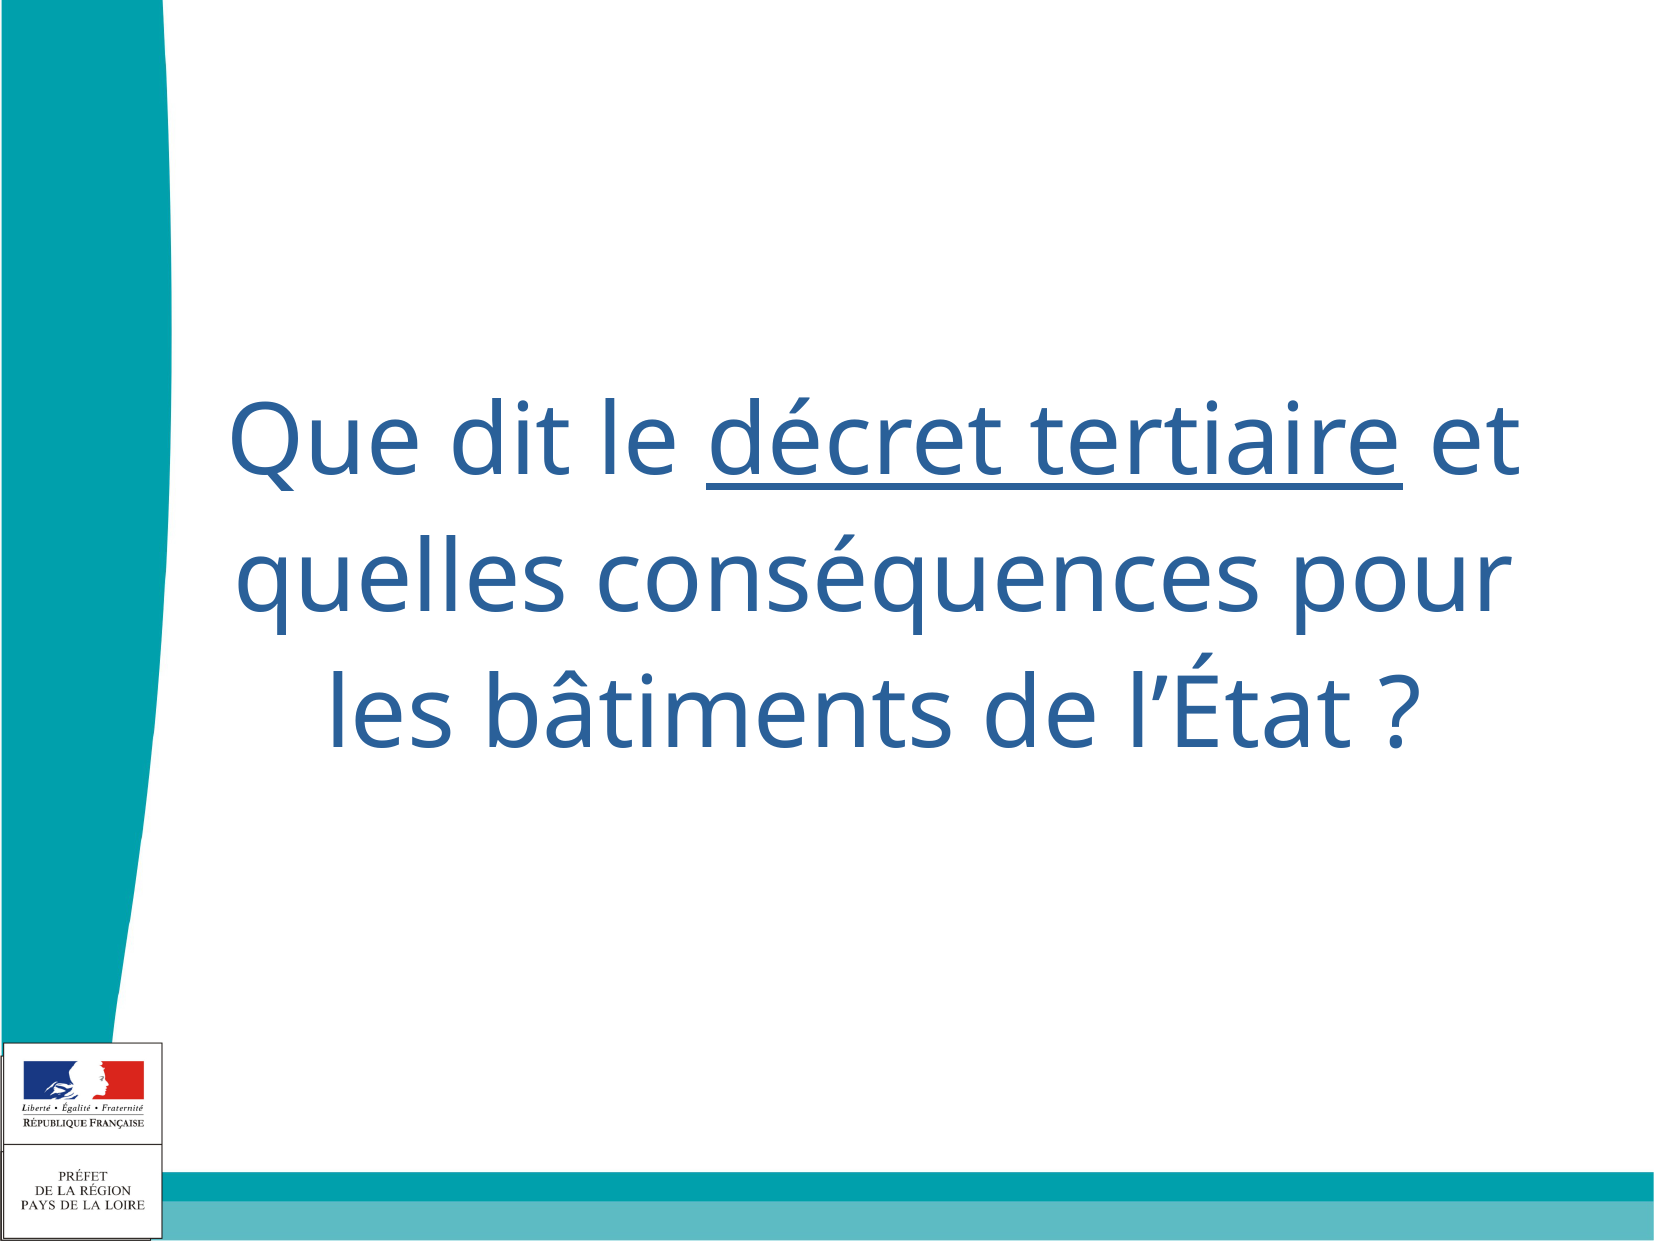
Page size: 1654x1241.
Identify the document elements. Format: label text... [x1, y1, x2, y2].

title Que dit le décret tertiaire et quelles conséquences pour les bâtiments de l’État ? [177, 422, 1571, 723]
picture [0, 0, 1654, 1241]
